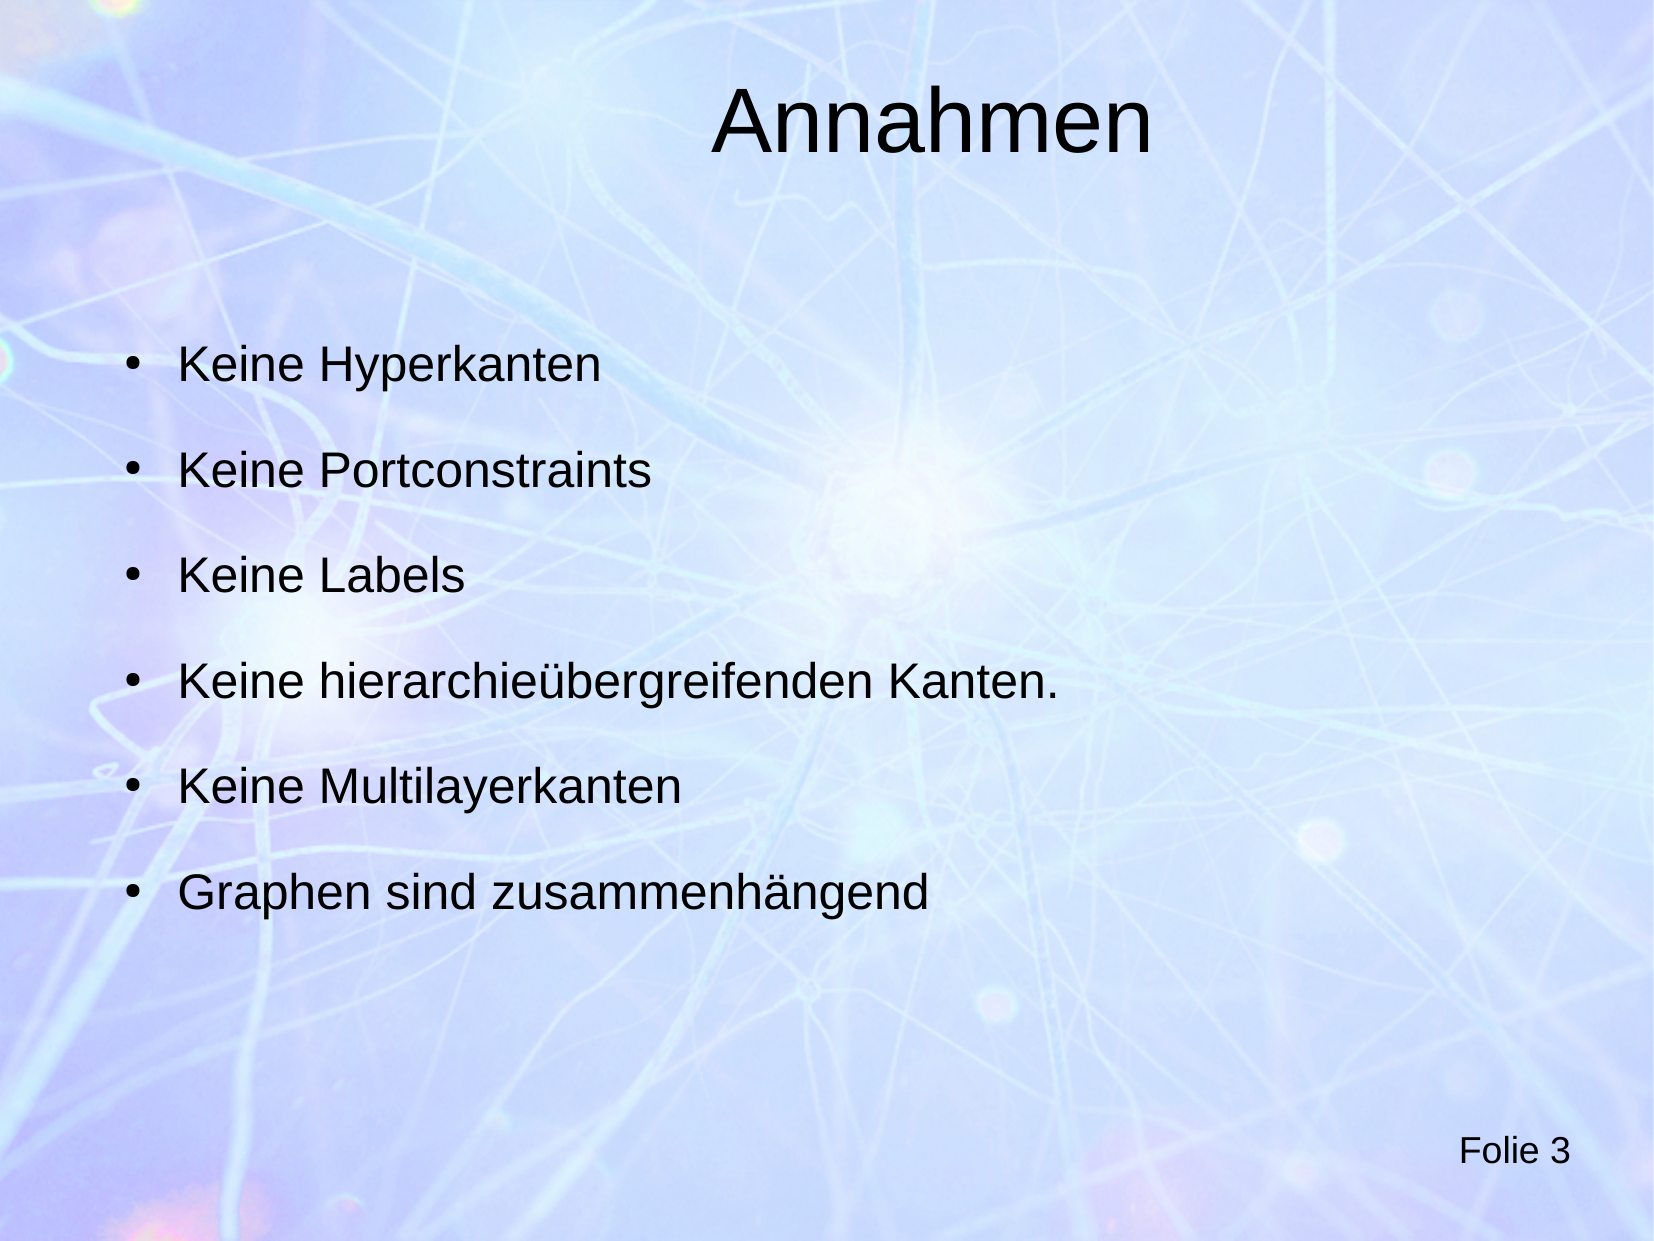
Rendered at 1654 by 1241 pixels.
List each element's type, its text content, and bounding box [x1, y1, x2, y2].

list Keine Hyperkanten Keine Portconstraints Keine Labels Keine hierarchieübergreifenden Kanten. Keine Multilayerkanten Graphen sind zusammenhängend [106, 308, 1595, 1028]
picture [0, 0, 1654, 1241]
title Annahmen [271, 17, 1595, 225]
